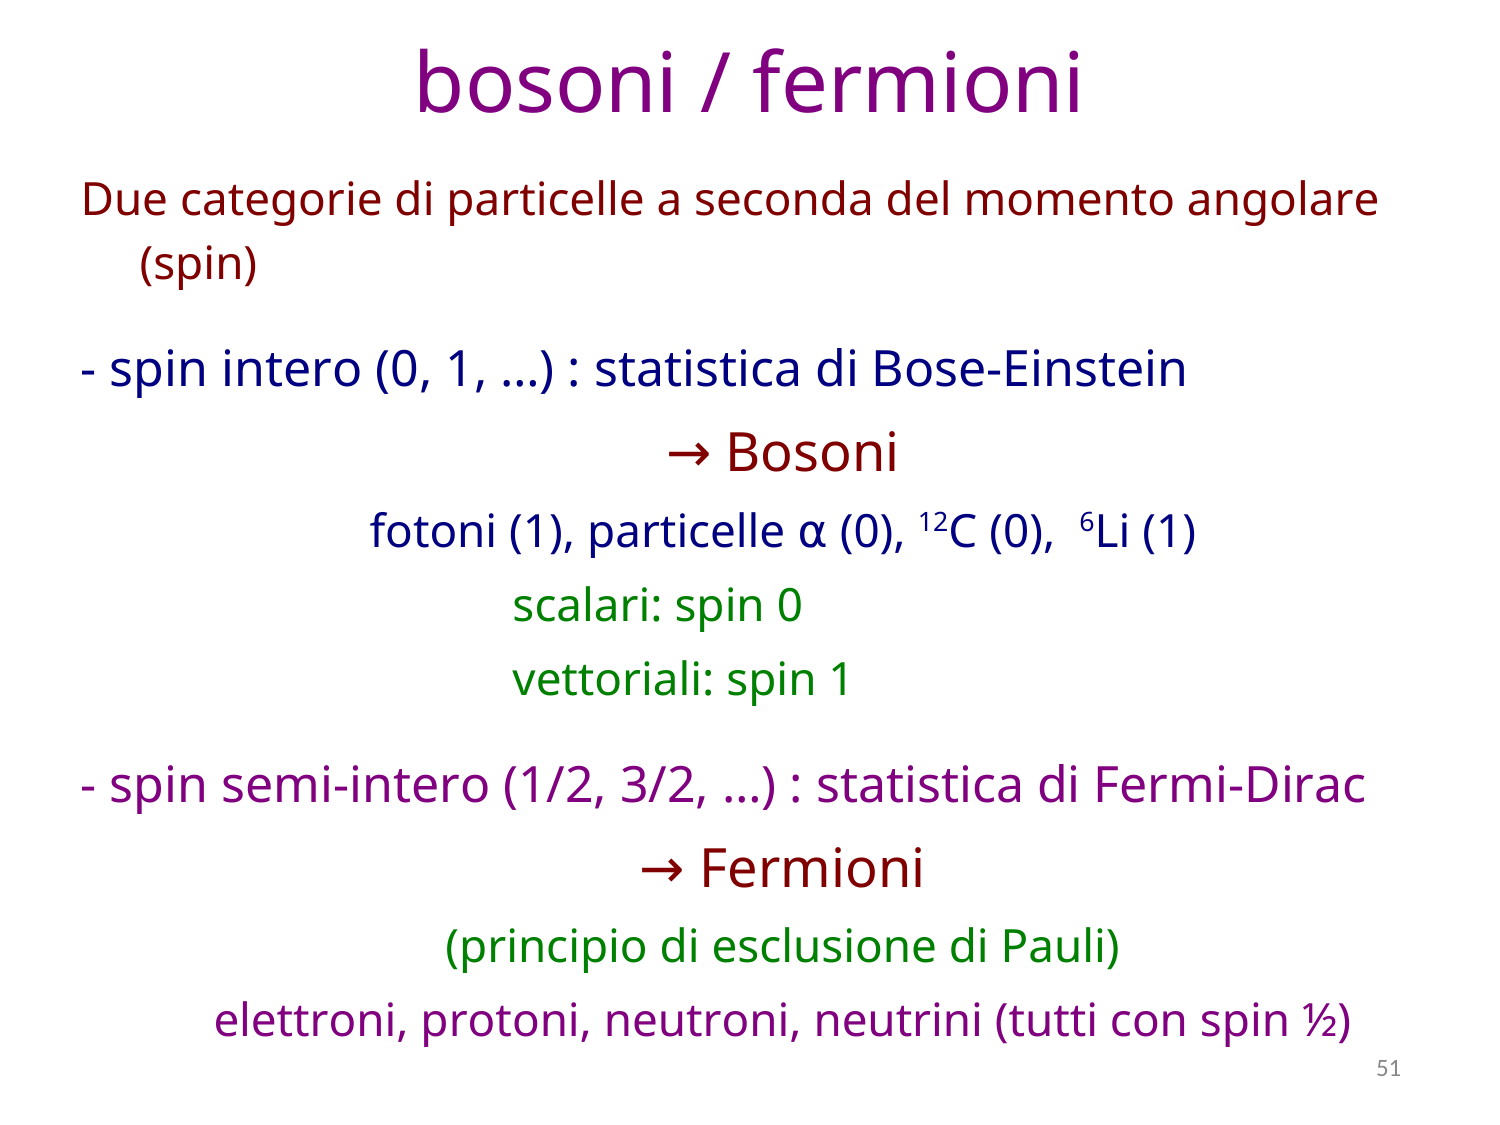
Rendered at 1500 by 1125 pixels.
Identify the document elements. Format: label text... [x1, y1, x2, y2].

text_box Due categorie di particelle a seconda del momento angolare (spin) - spin intero (0, 1, …) : statistica di Bose-Einstein → Bosoni fotoni (1), particelle α (0), 12C (0), 6Li (1) scalari: spin 0 vettoriali: spin 1 - spin semi-intero (1/2, 3/2, …) : statistica di Fermi-Dirac → Fermioni (principio di esclusione di Pauli) elettroni, protoni, neutroni, neutrini (tutti con spin ½) [6, 153, 1500, 1063]
text_box <numero> [1074, 1063, 1417, 1095]
text_box bosoni / fermioni [112, 0, 1388, 153]
